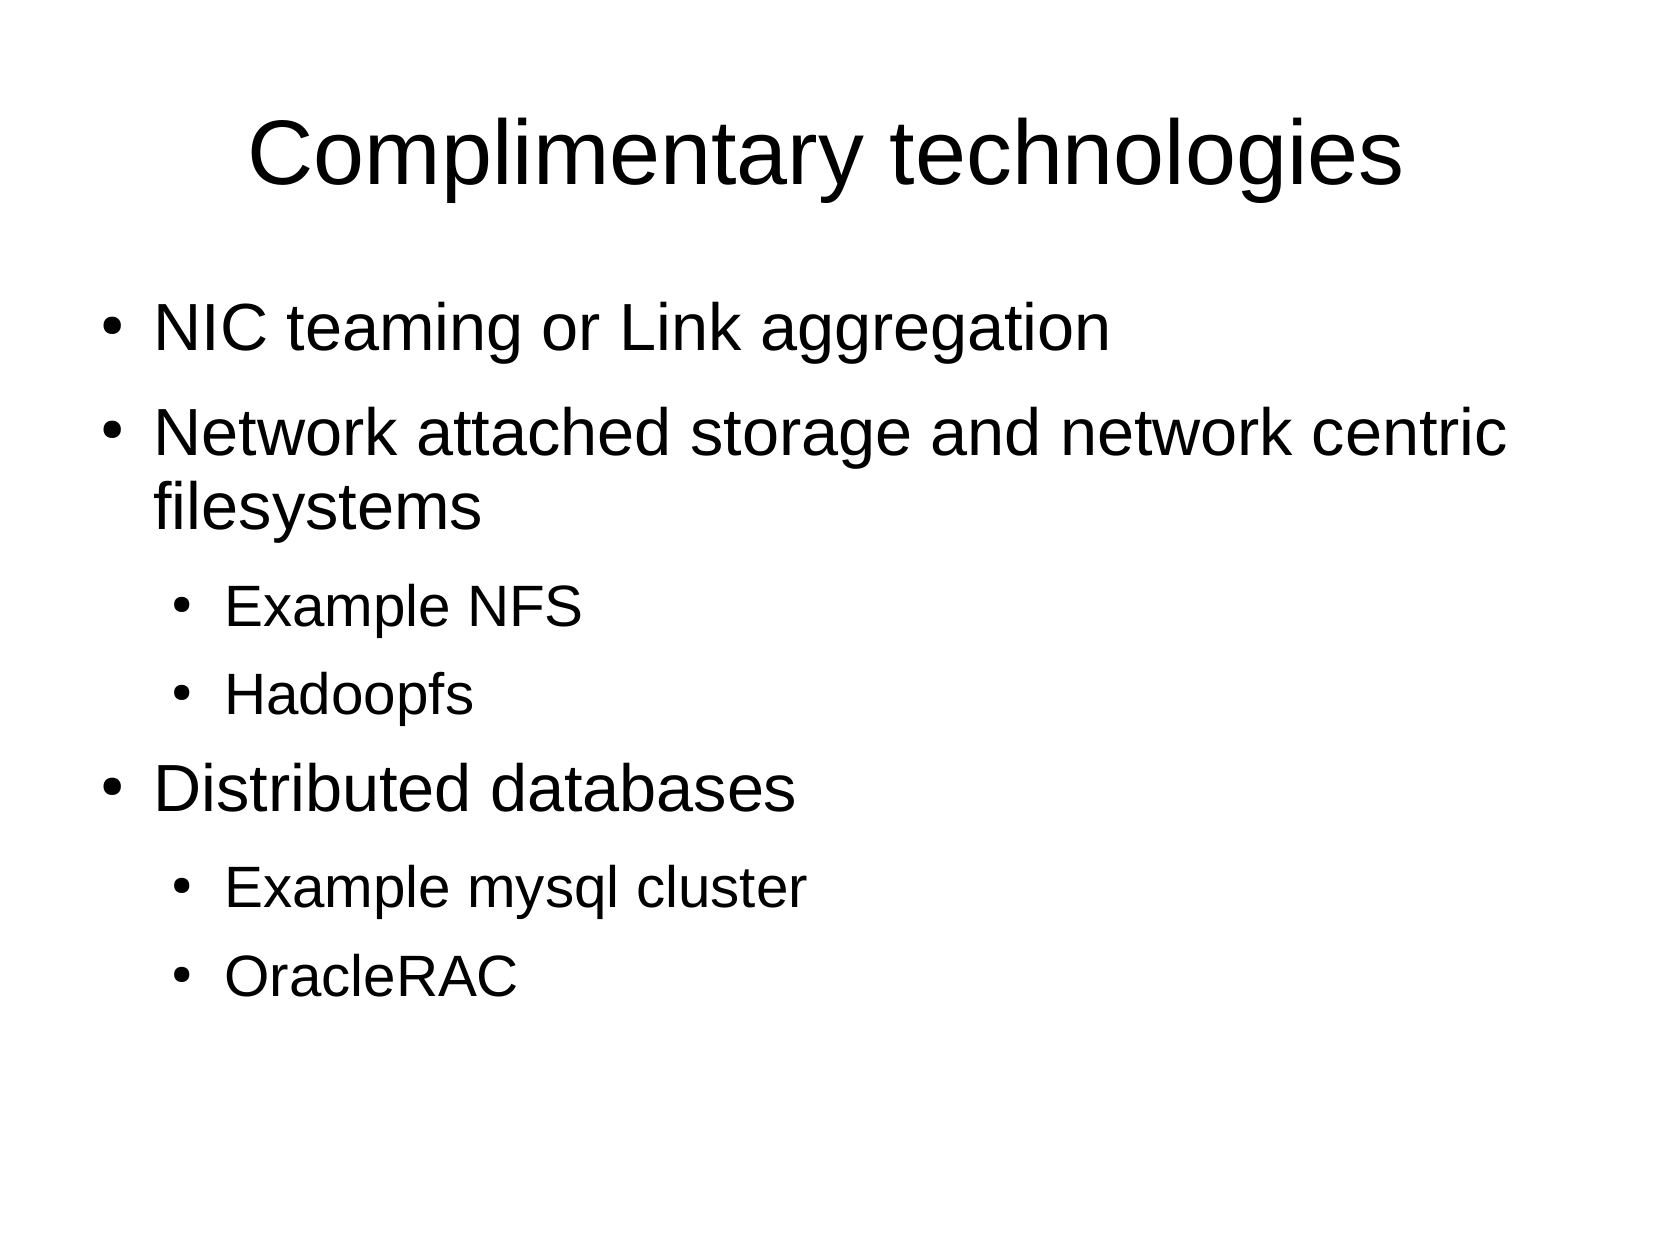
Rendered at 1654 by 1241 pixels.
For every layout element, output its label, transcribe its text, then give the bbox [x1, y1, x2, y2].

list NIC teaming or Link aggregation Network attached storage and network centric filesystems Example NFS Hadoopfs Distributed databases Example mysql cluster OracleRAC [82, 290, 1571, 1109]
title Complimentary technologies [82, 49, 1571, 257]
